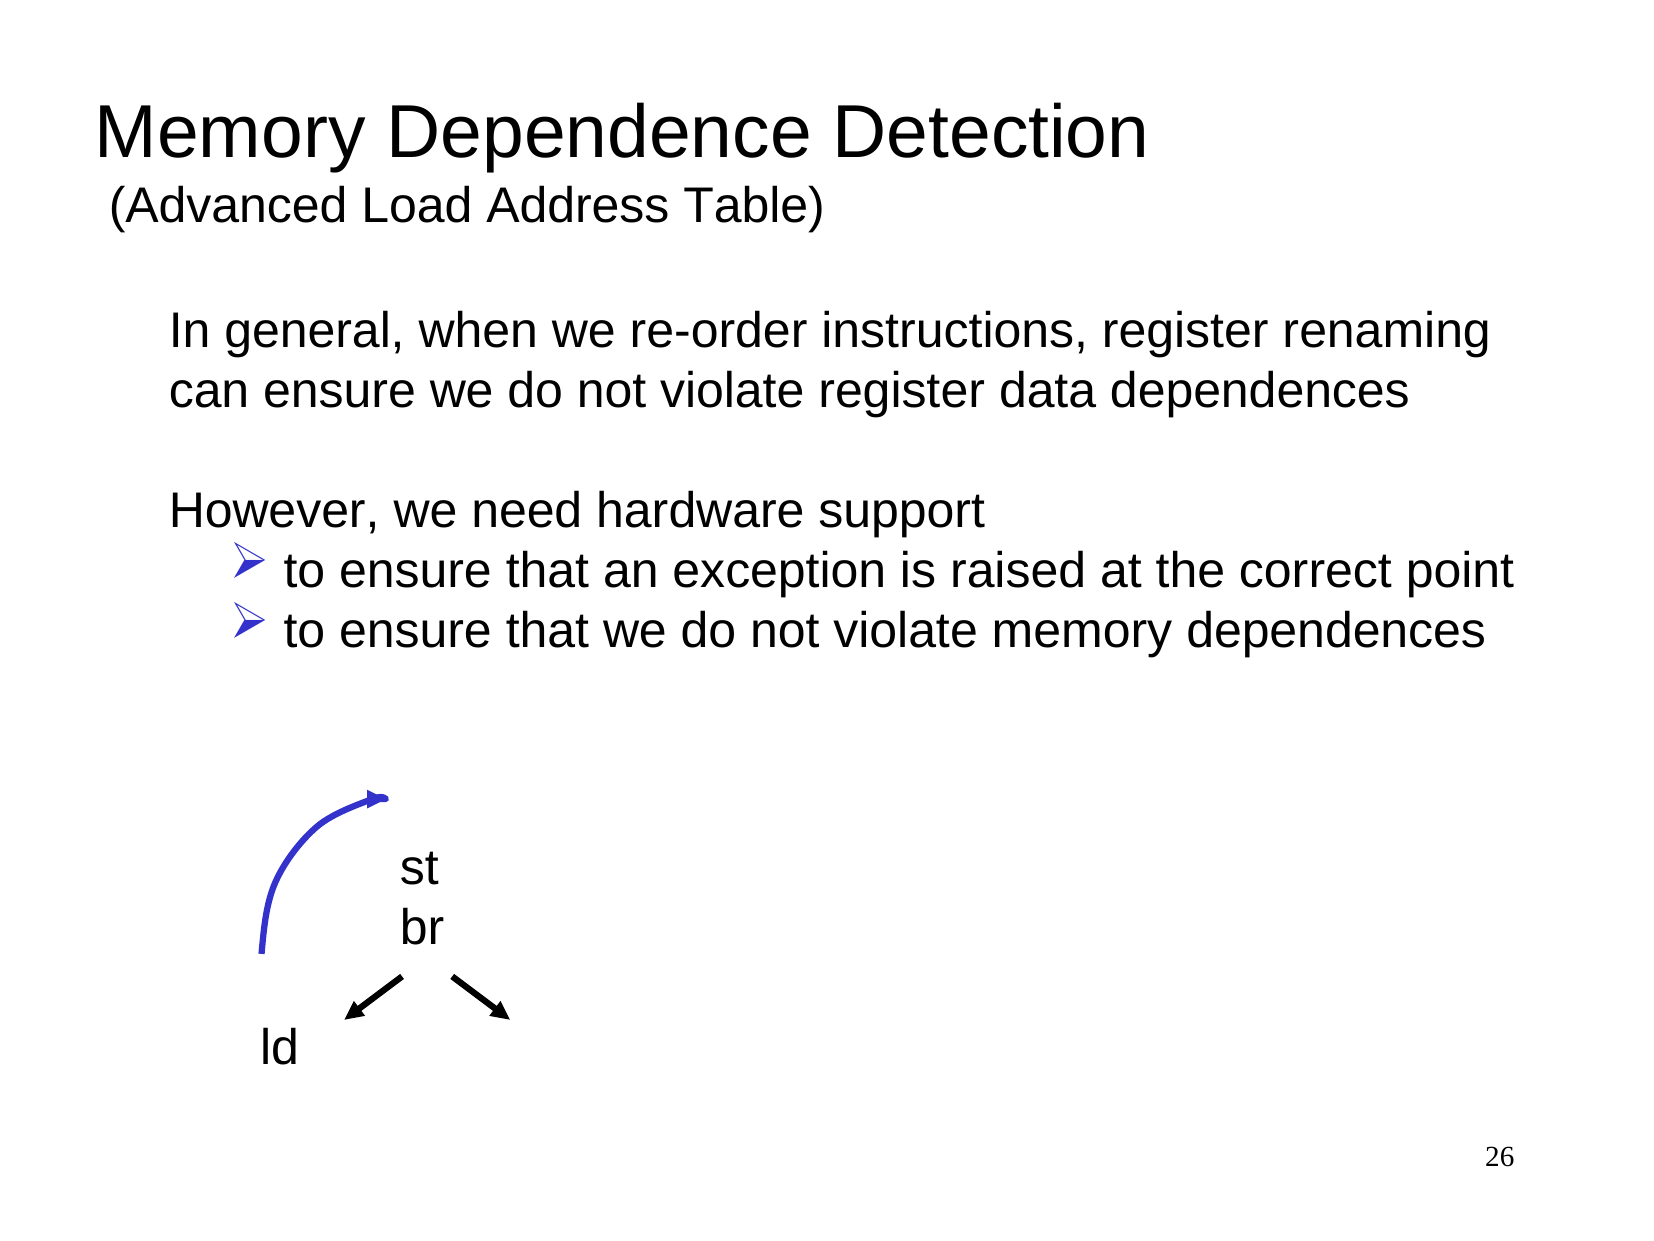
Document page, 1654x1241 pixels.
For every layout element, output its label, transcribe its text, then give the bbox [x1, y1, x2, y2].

text_box st br ld [245, 826, 460, 1083]
text_box In general, when we re-order instructions, register renaming can ensure we do not violate register data dependences However, we need hardware support to ensure that an exception is raised at the correct point to ensure that we do not violate memory dependences [140, 289, 1531, 665]
text_box Memory Dependence Detection (Advanced Load Address Table) [80, 74, 1166, 240]
text_box <number> [1184, 1129, 1530, 1213]
